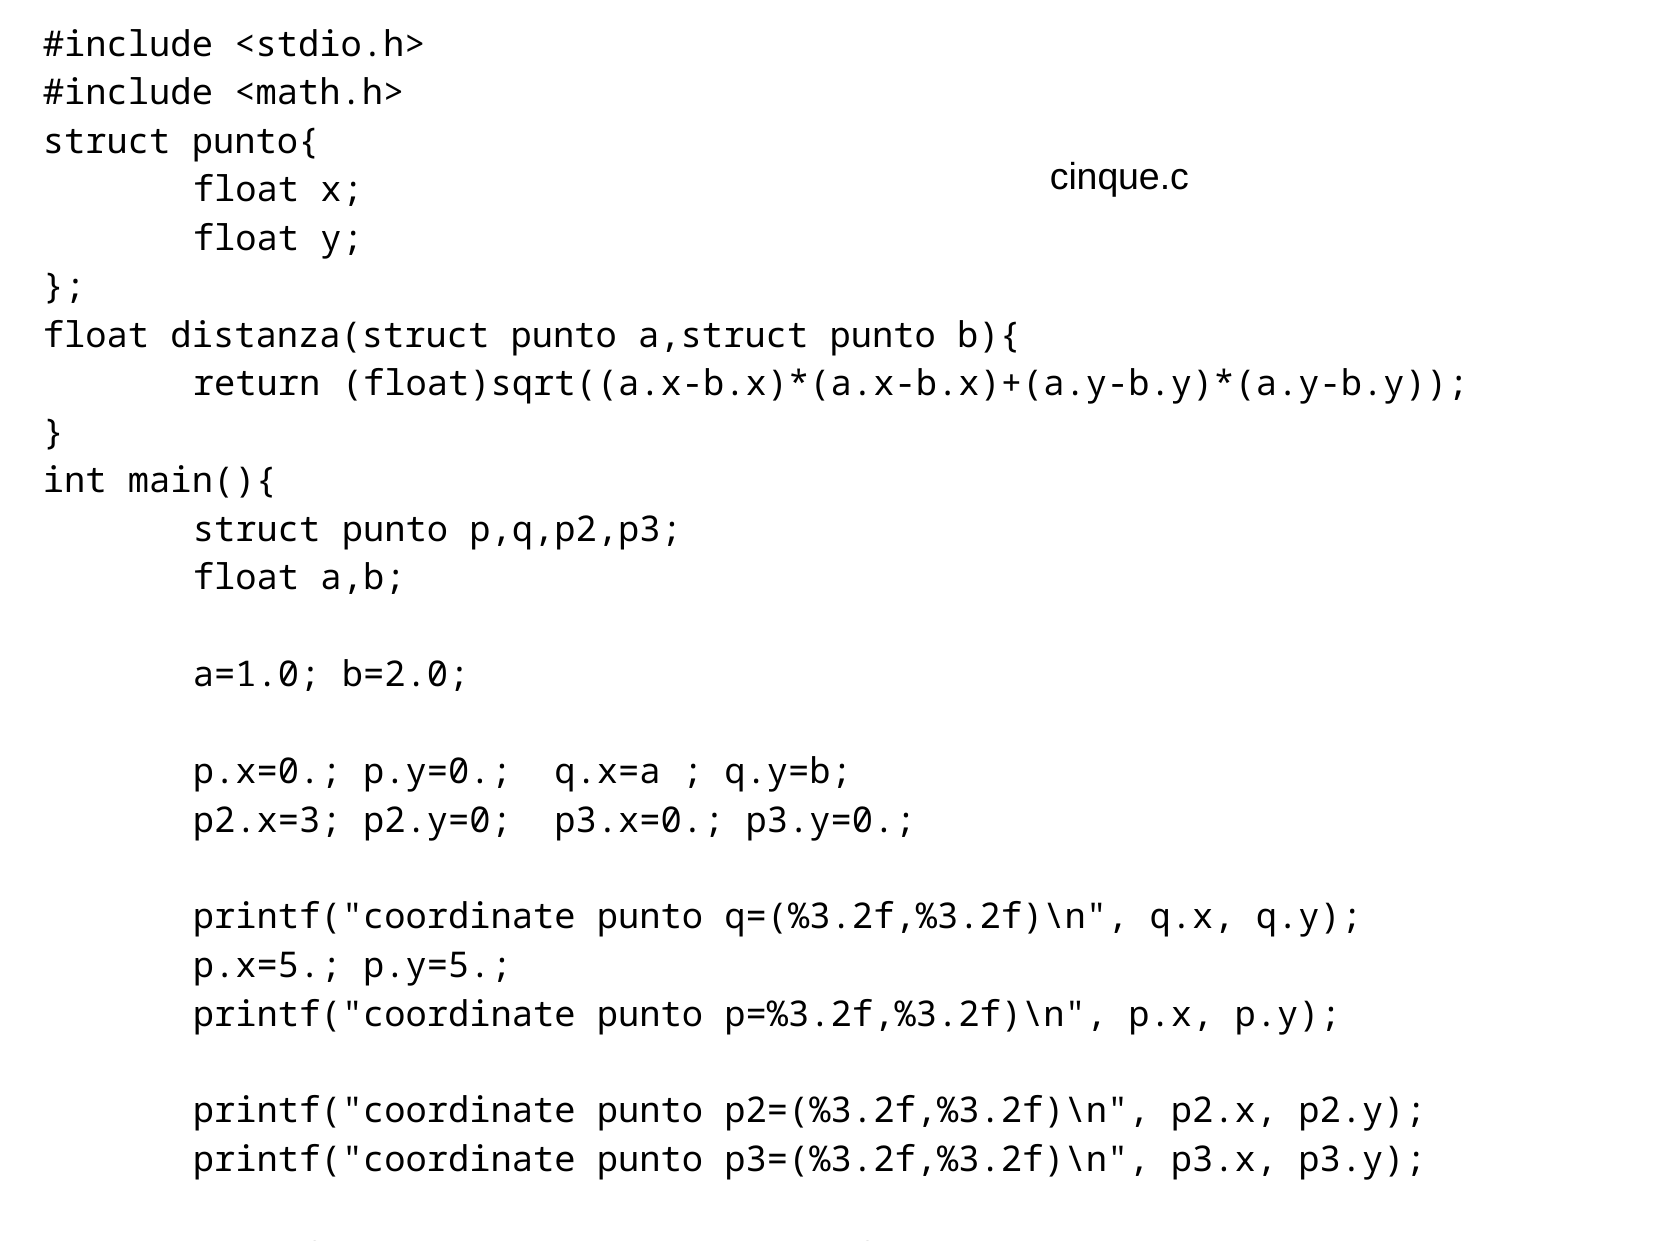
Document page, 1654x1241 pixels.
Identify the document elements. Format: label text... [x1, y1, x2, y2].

text_box #include <stdio.h> #include <math.h> struct punto{ float x; float y; }; float distanza(struct punto a,struct punto b){ return (float)sqrt((a.x-b.x)*(a.x-b.x)+(a.y-b.y)*(a.y-b.y)); } int main(){ struct punto p,q,p2,p3; float a,b; a=1.0; b=2.0; p.x=0.; p.y=0.; q.x=a ; q.y=b; p2.x=3; p2.y=0; p3.x=0.; p3.y=0.; printf("coordinate punto q=(%3.2f,%3.2f)\n", q.x, q.y); p.x=5.; p.y=5.; printf("coordinate punto p=%3.2f,%3.2f)\n", p.x, p.y); printf("coordinate punto p2=(%3.2f,%3.2f)\n", p2.x, p2.y); printf("coordinate punto p3=(%3.2f,%3.2f)\n", p3.x, p3.y); printf("distanza tra p e q=%3.2f\n", distanza(p,q)); printf("distanza tra p2 e p3=%3.2f\n", distanza(p2,p3)); } [28, 10, 1604, 1241]
text_box cinque.c [1035, 148, 1531, 206]
